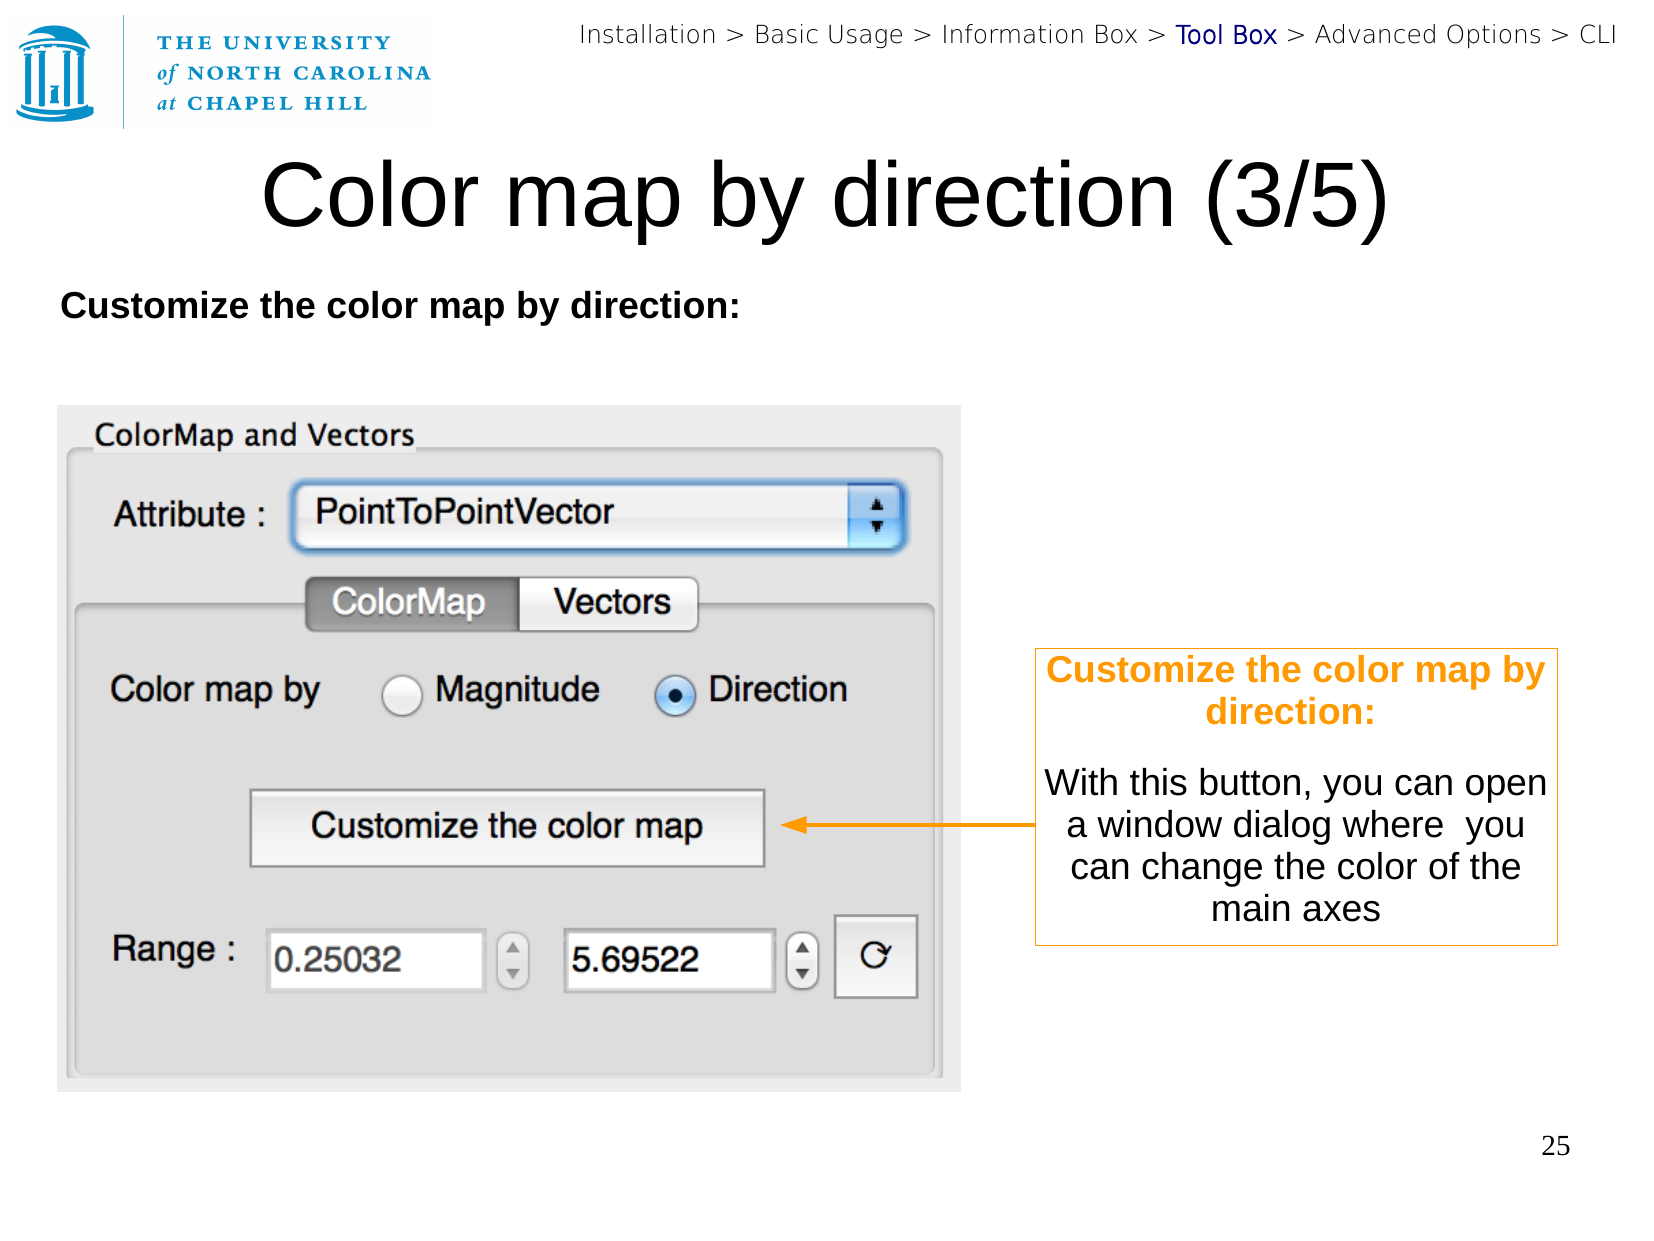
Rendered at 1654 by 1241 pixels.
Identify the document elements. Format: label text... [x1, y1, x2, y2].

list Customize the color map by direction: With this button, you can open a window dialog where you can change the color of the main axes [1035, 648, 1558, 946]
text_box Customize the color map by direction: [60, 285, 766, 342]
picture [11, 12, 436, 132]
text_box Installation > Basic Usage > Information Box > Tool Box > Advanced Options > CLI [564, 12, 1654, 58]
title Color map by direction (3/5) [82, 90, 1571, 298]
picture [57, 405, 961, 1092]
